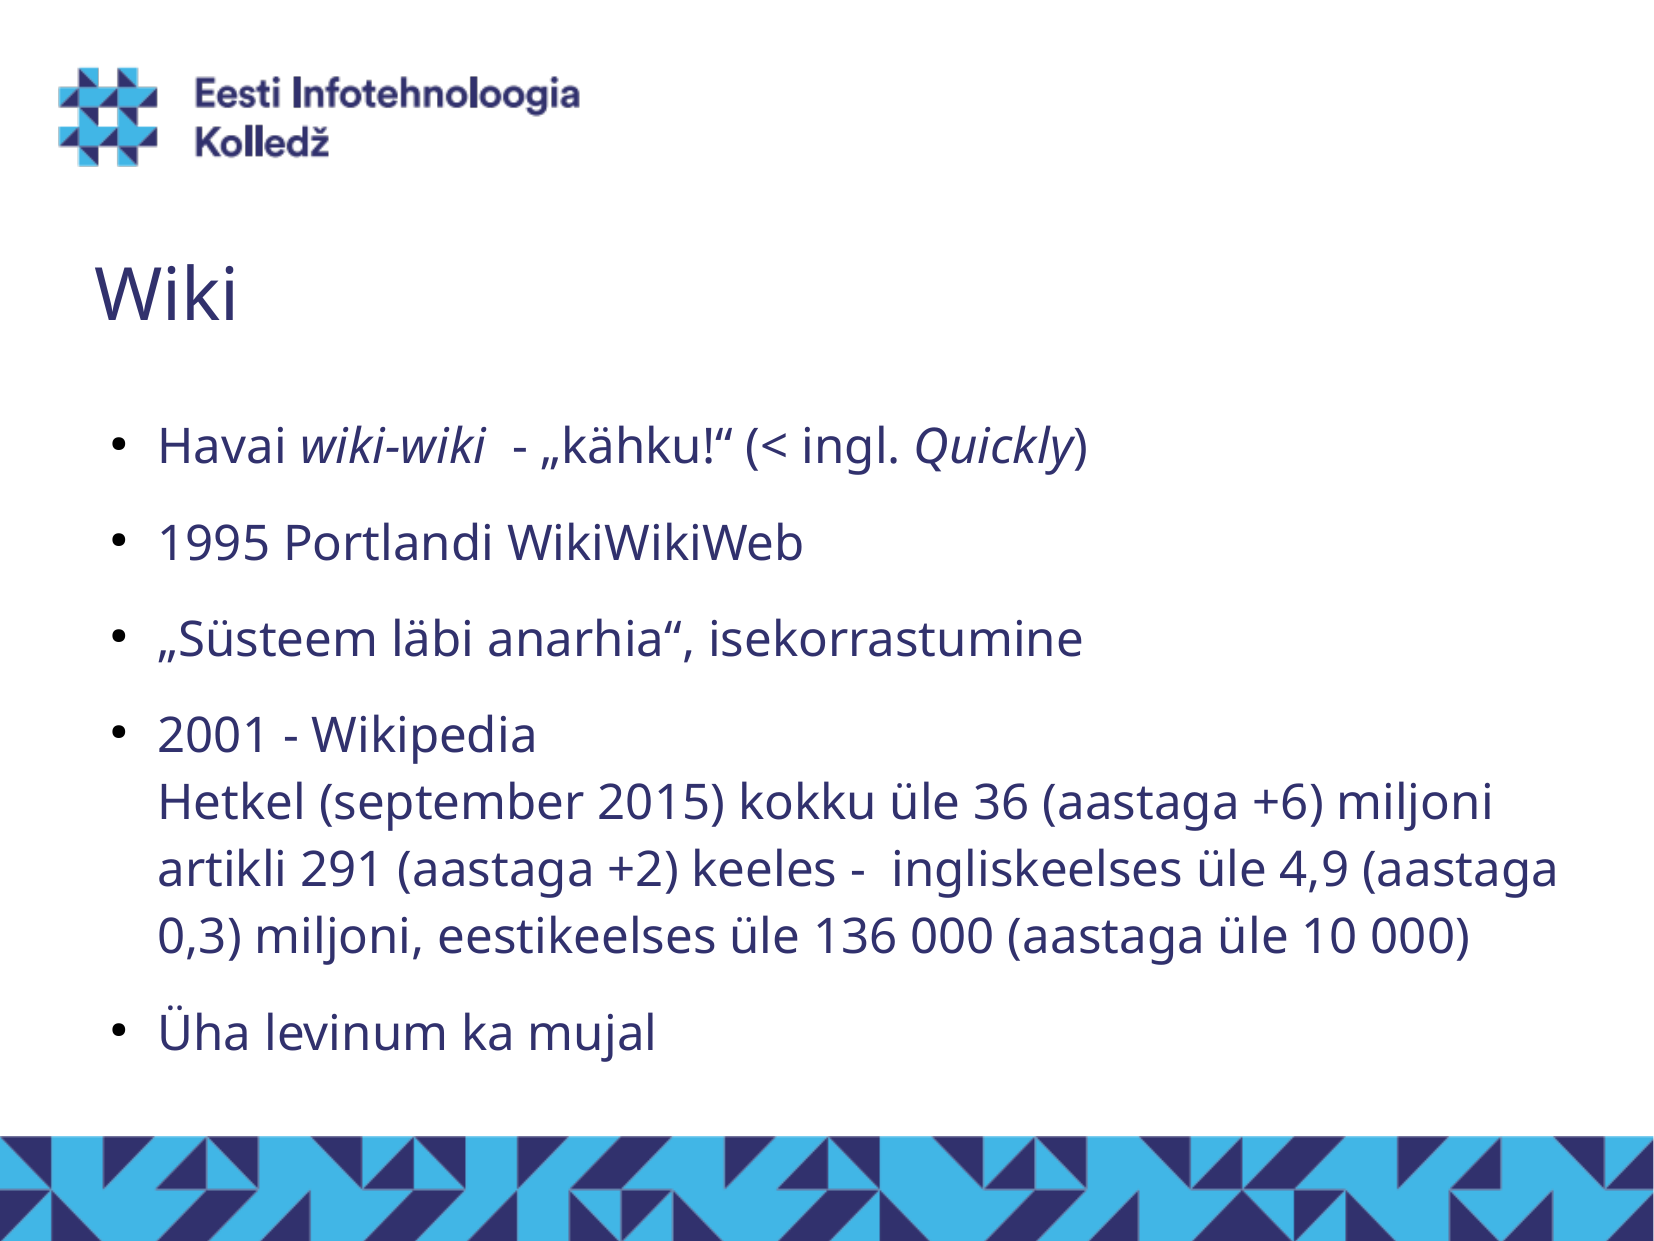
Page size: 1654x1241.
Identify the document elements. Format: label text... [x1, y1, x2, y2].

title Wiki [94, 188, 1607, 396]
list Havai wiki-wiki - „kähku!“ (< ingl. Quickly) 1995 Portlandi WikiWikiWeb „Süsteem läbi anarhia“, isekorrastumine 2001 - Wikipedia Hetkel (september 2015) kokku üle 36 (aastaga +6) miljoni artikli 291 (aastaga +2) keeles - ingliskeelses üle 4,9 (aastaga 0,3) miljoni, eestikeelses üle 136 000 (aastaga üle 10 000) Üha levinum ka mujal [94, 411, 1607, 1111]
